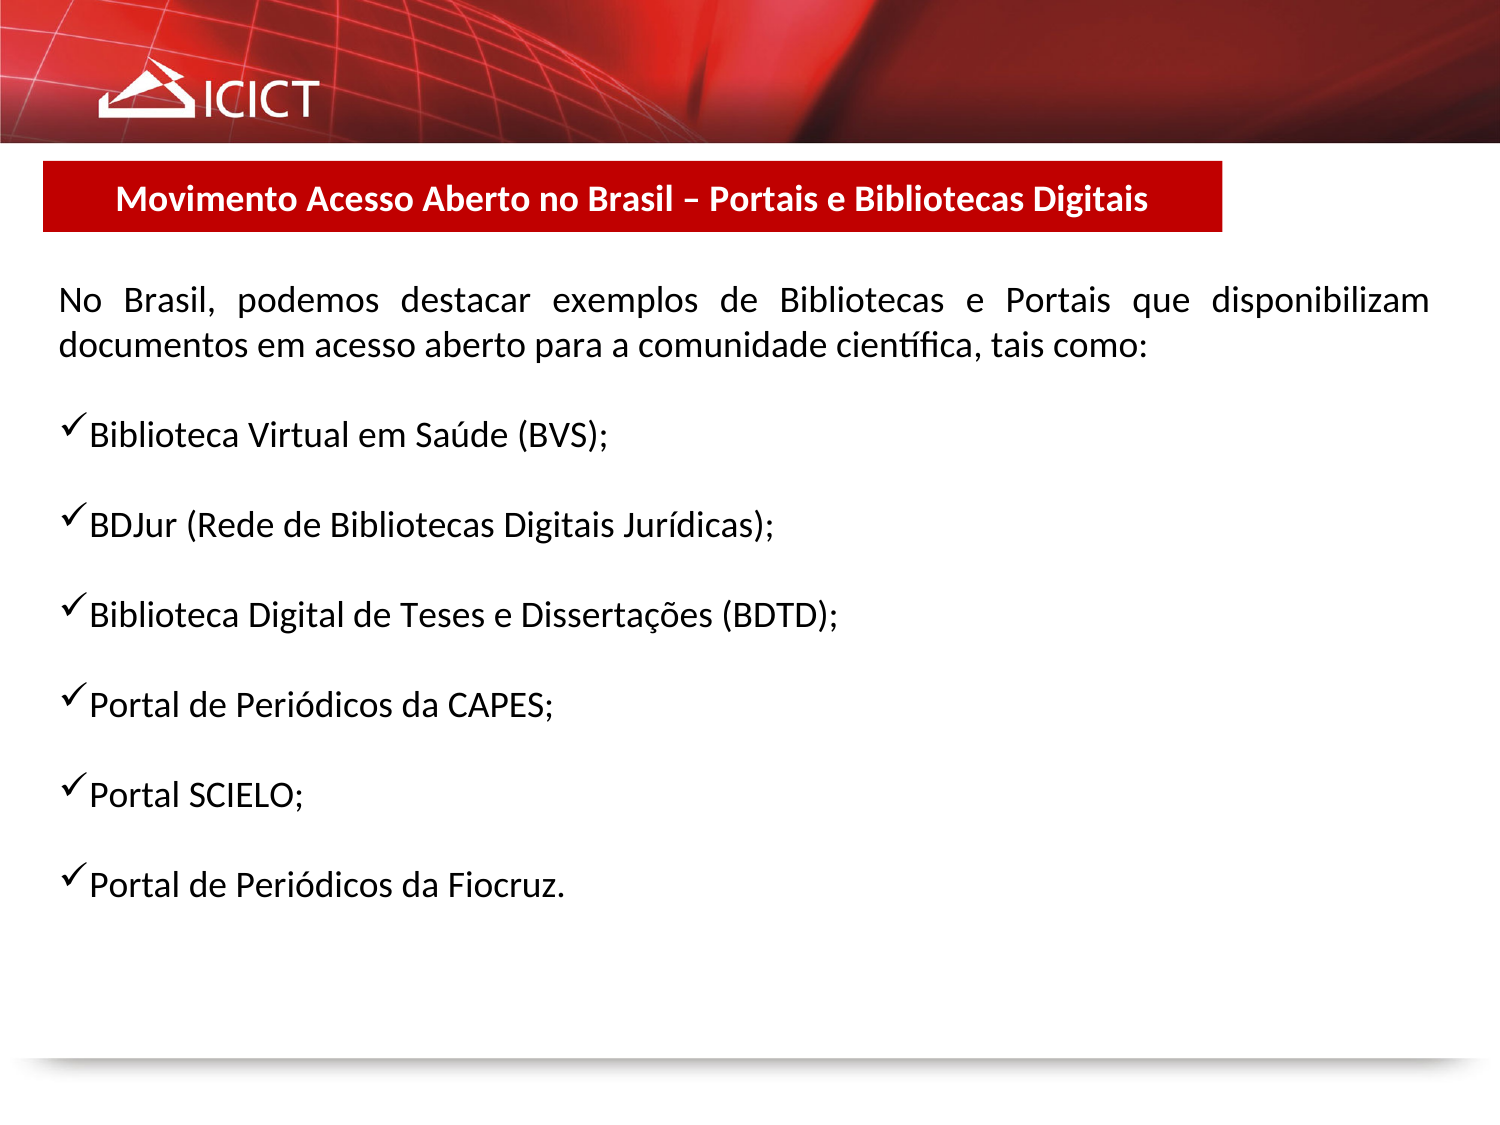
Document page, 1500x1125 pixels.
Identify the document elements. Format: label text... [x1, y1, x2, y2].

picture [0, 0, 1500, 1125]
text_box No Brasil, podemos destacar exemplos de Bibliotecas e Portais que disponibilizam documentos em acesso aberto para a comunidade científica, tais como: Biblioteca Virtual em Saúde (BVS); BDJur (Rede de Bibliotecas Digitais Jurídicas); Biblioteca Digital de Teses e Dissertações (BDTD); Portal de Periódicos da CAPES; Portal SCIELO; Portal de Periódicos da Fiocruz. [43, 267, 1447, 913]
text_box Movimento Acesso Aberto no Brasil – Portais e Bibliotecas Digitais [43, 160, 1223, 232]
